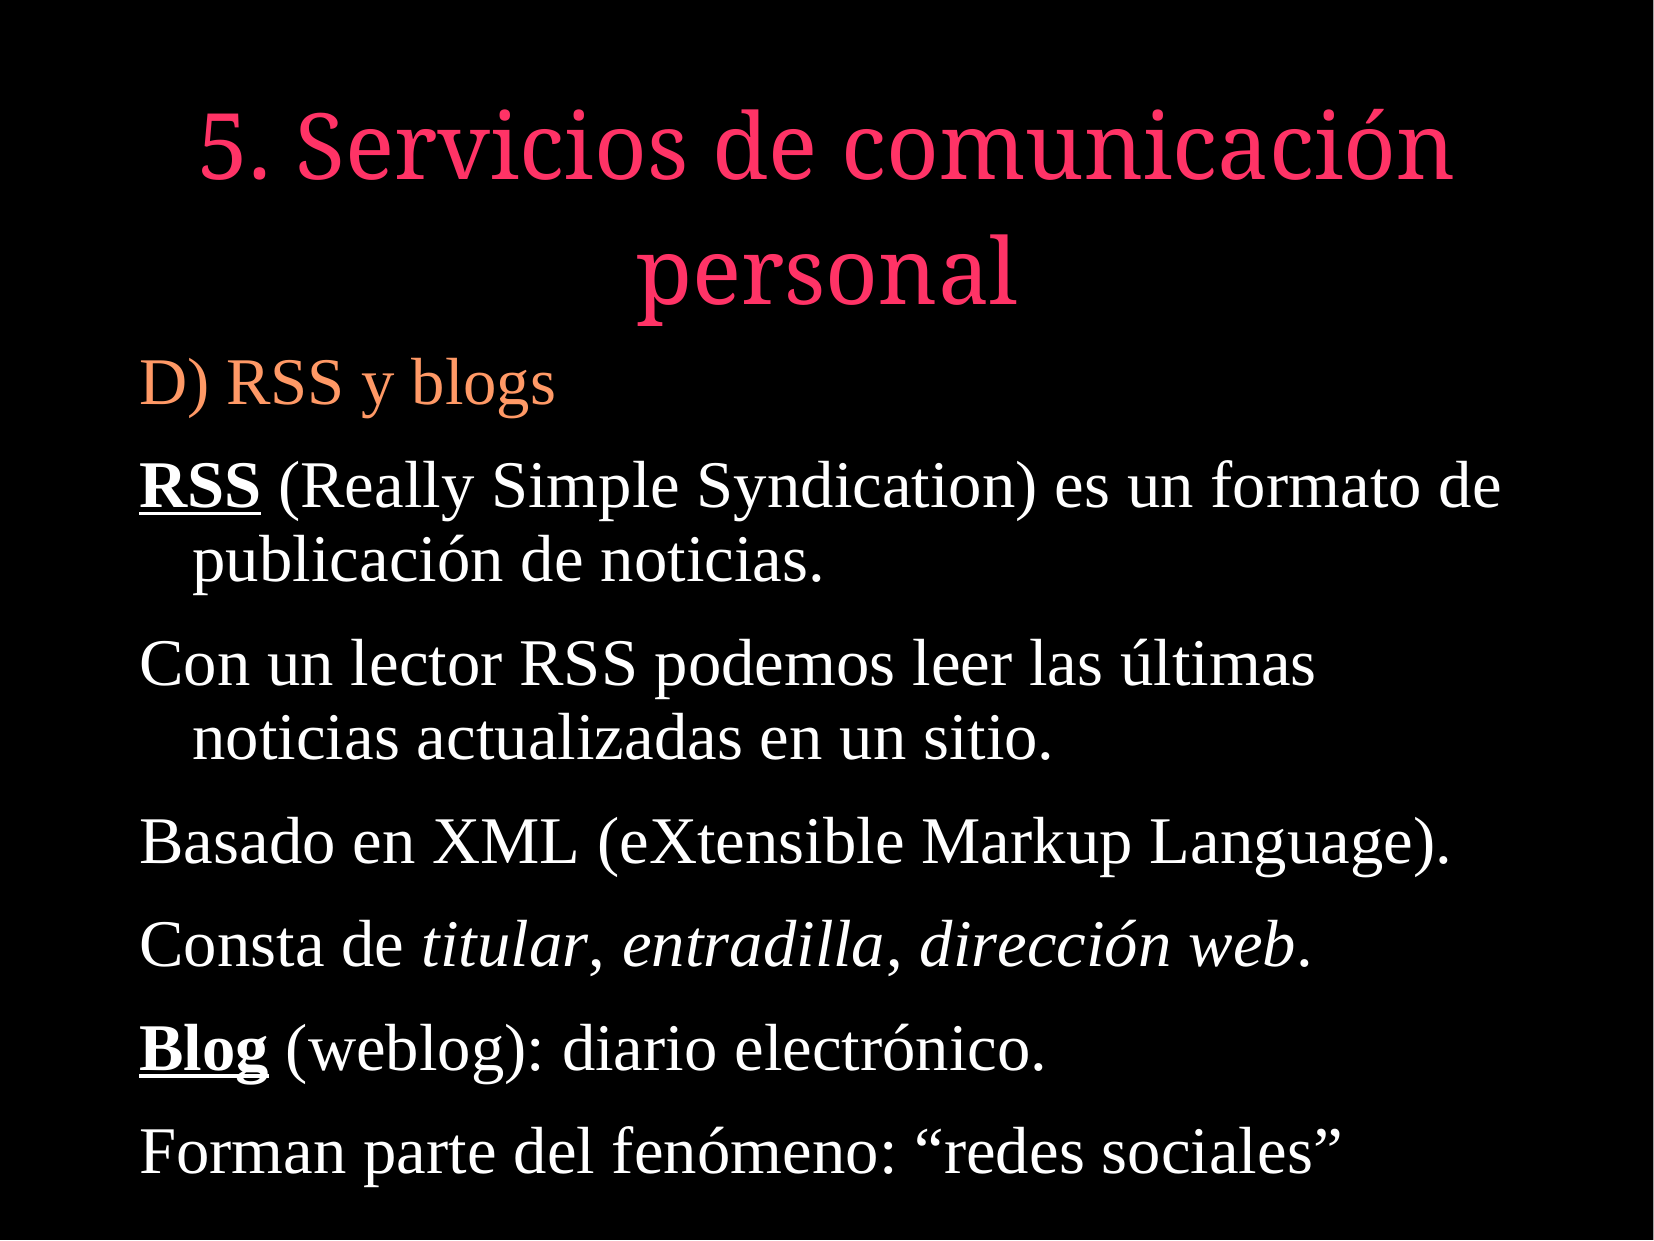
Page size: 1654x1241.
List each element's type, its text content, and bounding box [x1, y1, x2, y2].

list D) RSS y blogs RSS (Really Simple Syndication) es un formato de publicación de noticias. Con un lector RSS podemos leer las últimas noticias actualizadas en un sitio. Basado en XML (eXtensible Markup Language). Consta de titular, entradilla, dirección web. Blog (weblog): diario electrónico. Forman parte del fenómeno: “redes sociales” [121, 344, 1534, 1189]
title 5. Servicios de comunicación personal [121, 82, 1534, 331]
